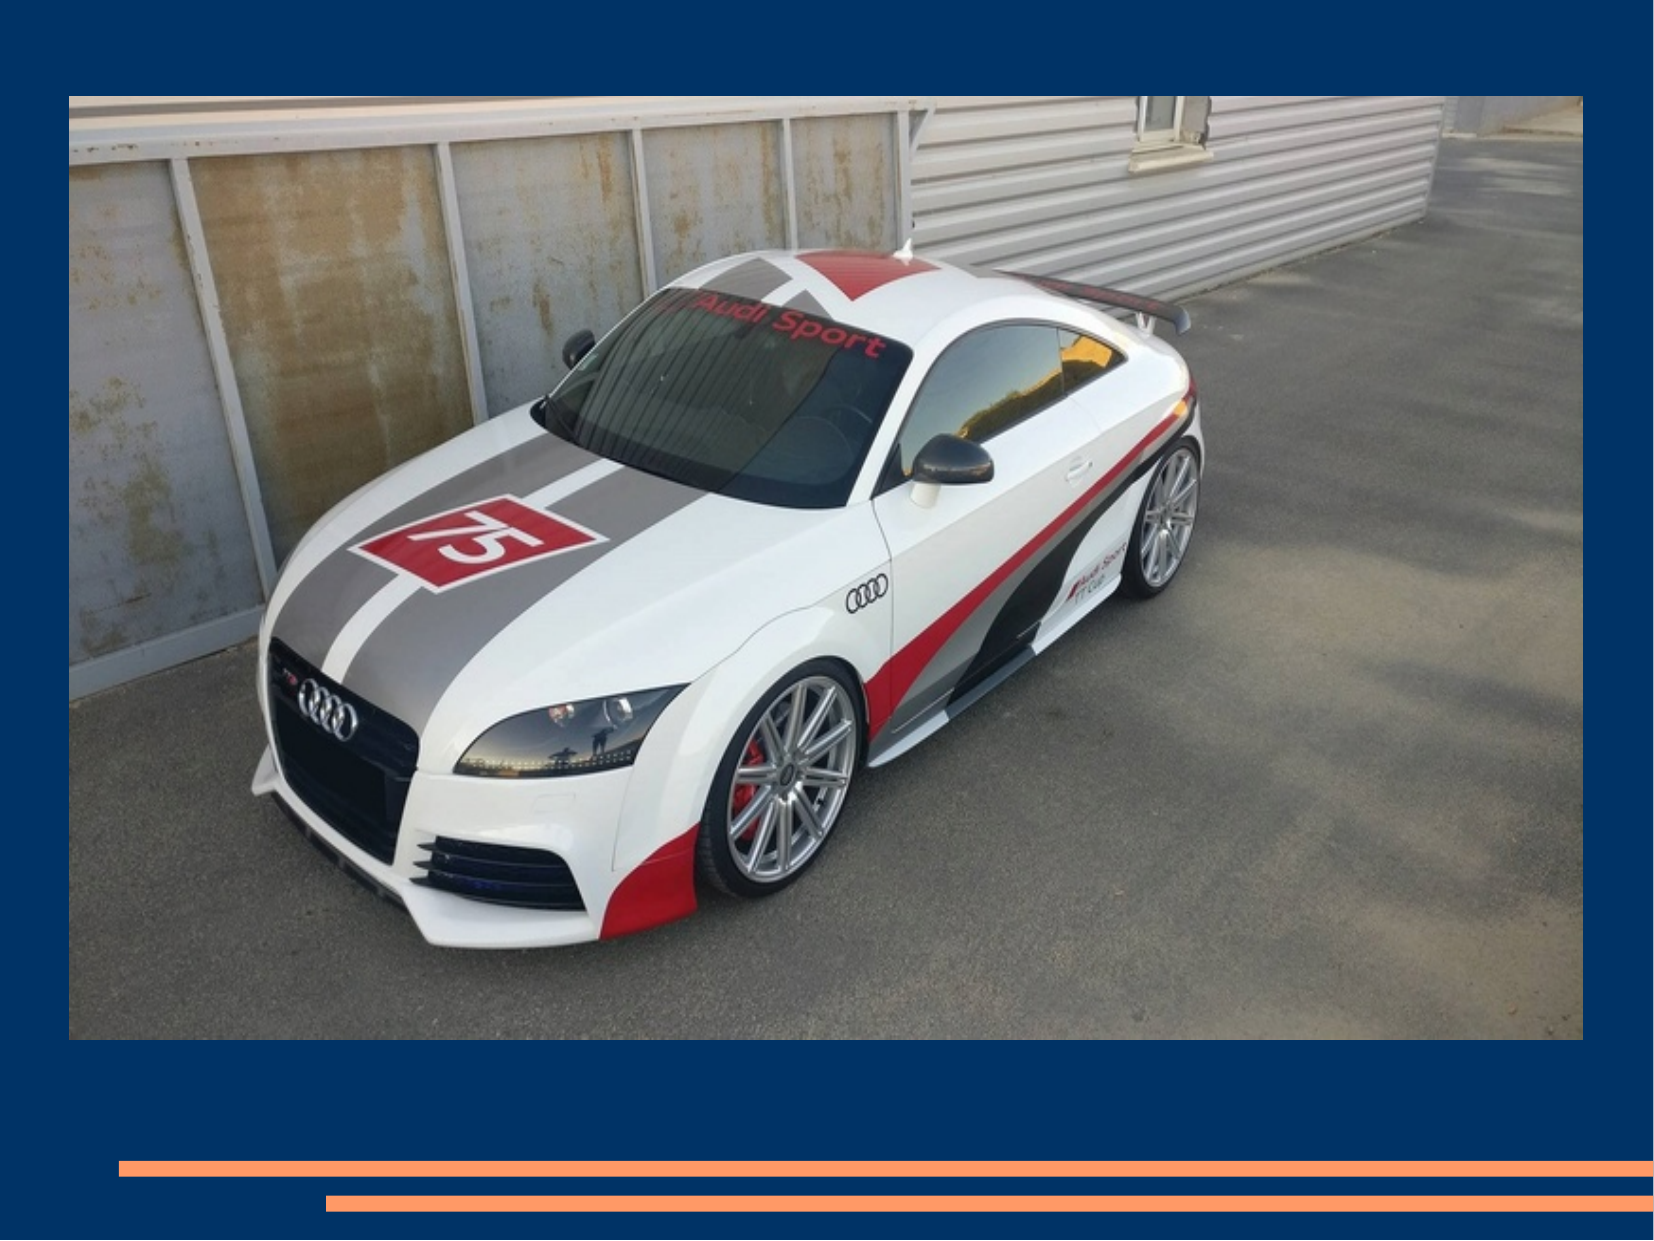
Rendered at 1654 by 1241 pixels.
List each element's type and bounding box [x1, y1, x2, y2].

picture [69, 96, 1583, 1040]
